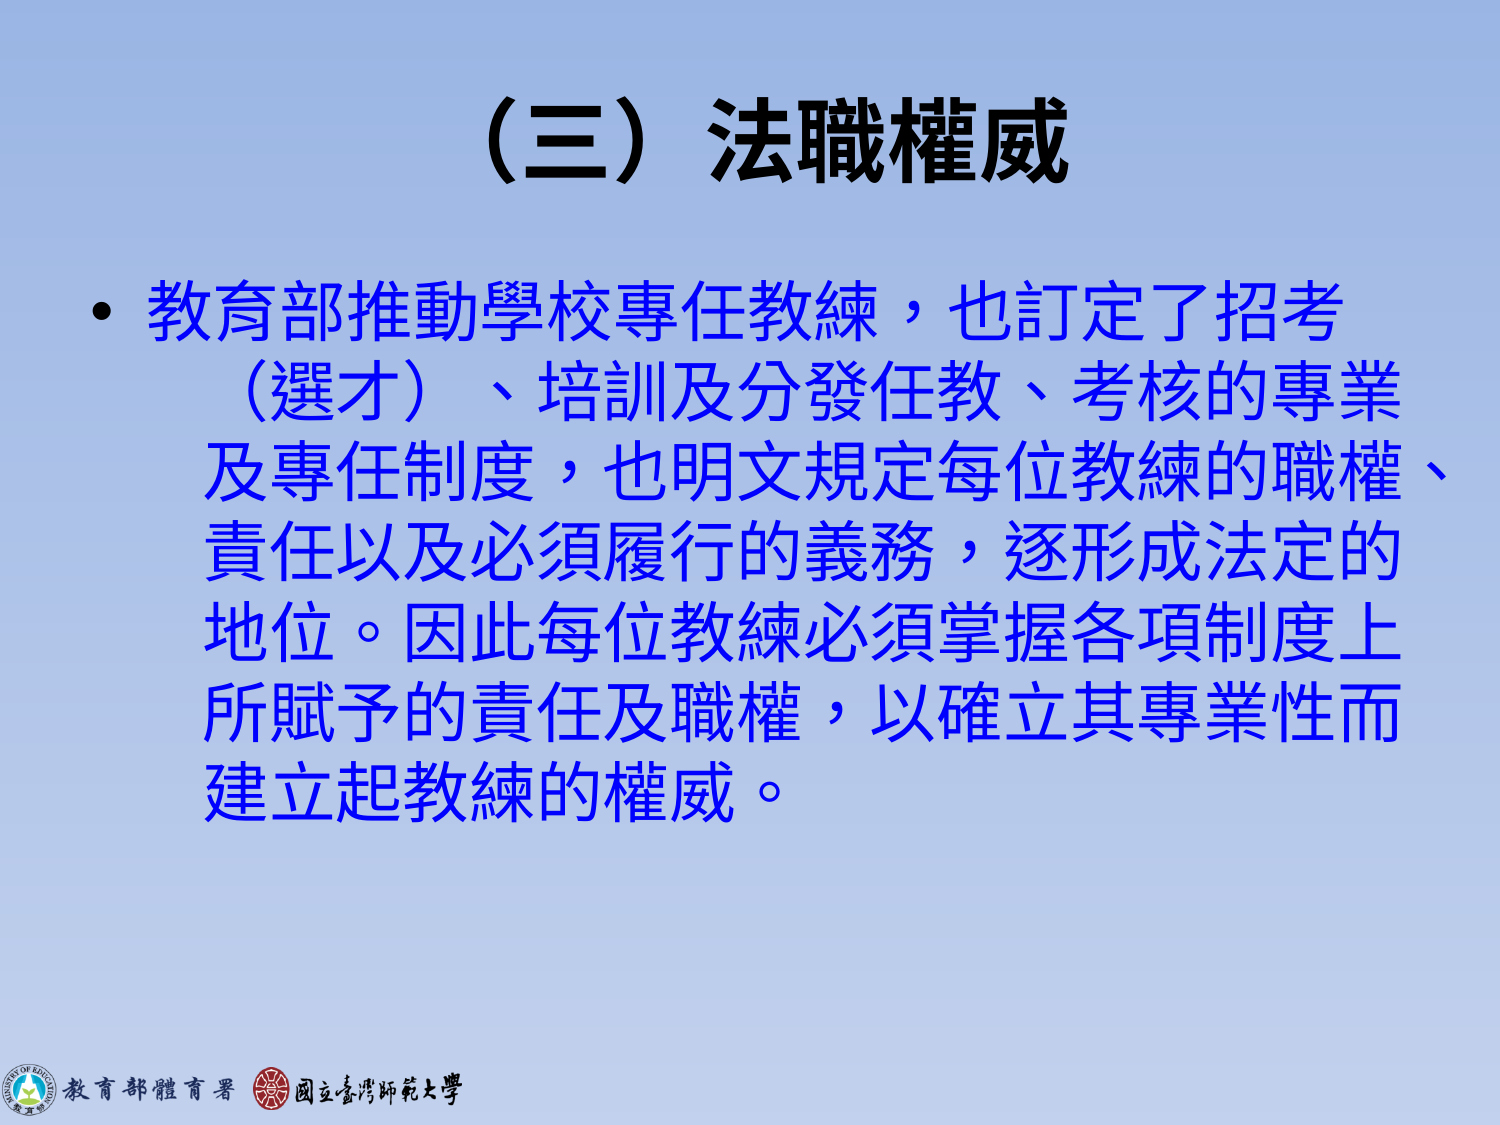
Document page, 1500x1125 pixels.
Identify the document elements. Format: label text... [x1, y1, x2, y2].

list 教育部推動學校專任教練，也訂定了招考（選才）、培訓及分發任教、考核的專業及專任制度，也明文規定每位教練的職權、責任以及必須履行的義務，逐形成法定的地位。因此每位教練必須掌握各項制度上所賦予的責任及職權，以確立其專業性而建立起教練的權威。 [75, 262, 1426, 1005]
title （三）法職權威 [75, 45, 1426, 233]
